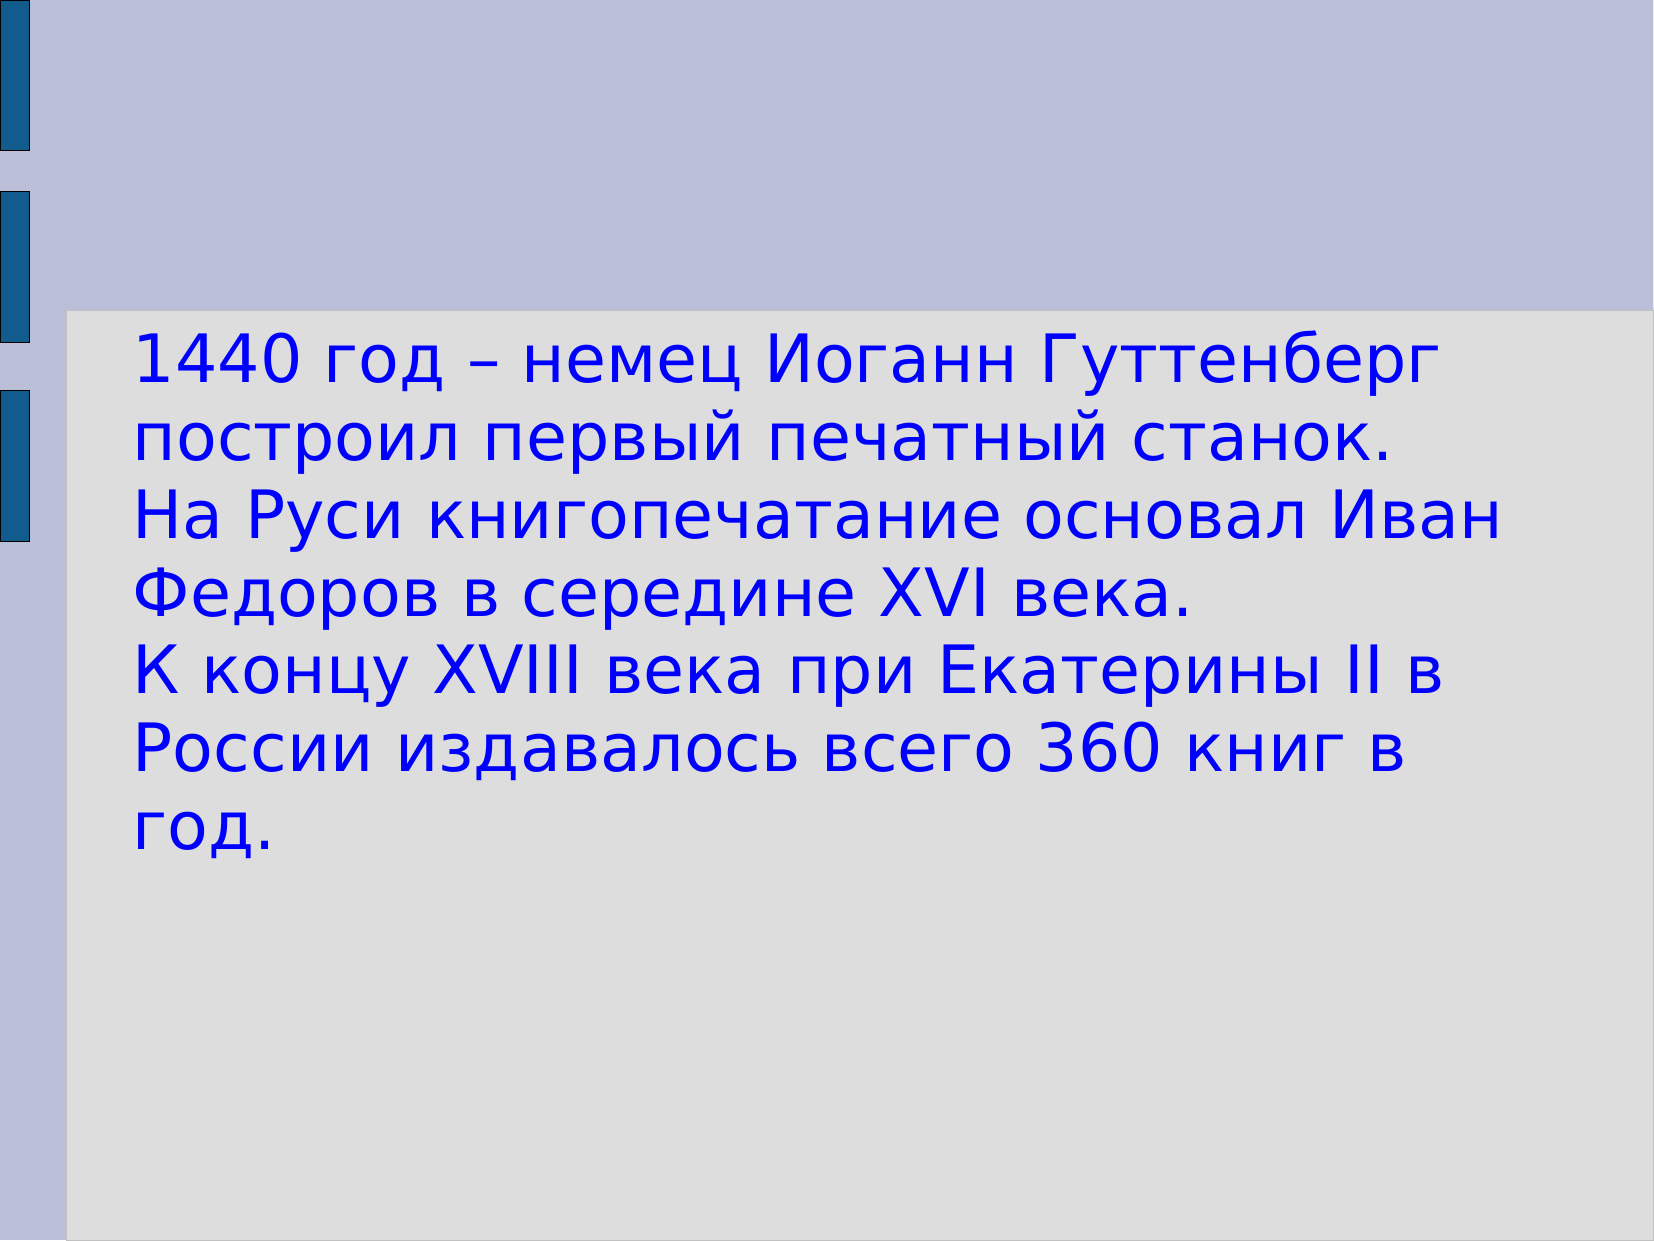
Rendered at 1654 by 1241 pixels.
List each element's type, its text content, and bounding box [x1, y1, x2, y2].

text_box 1440 год – немец Иоганн Гуттенберг построил первый печатный станок. На Руси книгопечатание основал Иван Федоров в середине XVI века. К концу XVIII века при Екатерины II в России издавалось всего 360 книг в год. [117, 312, 1536, 993]
